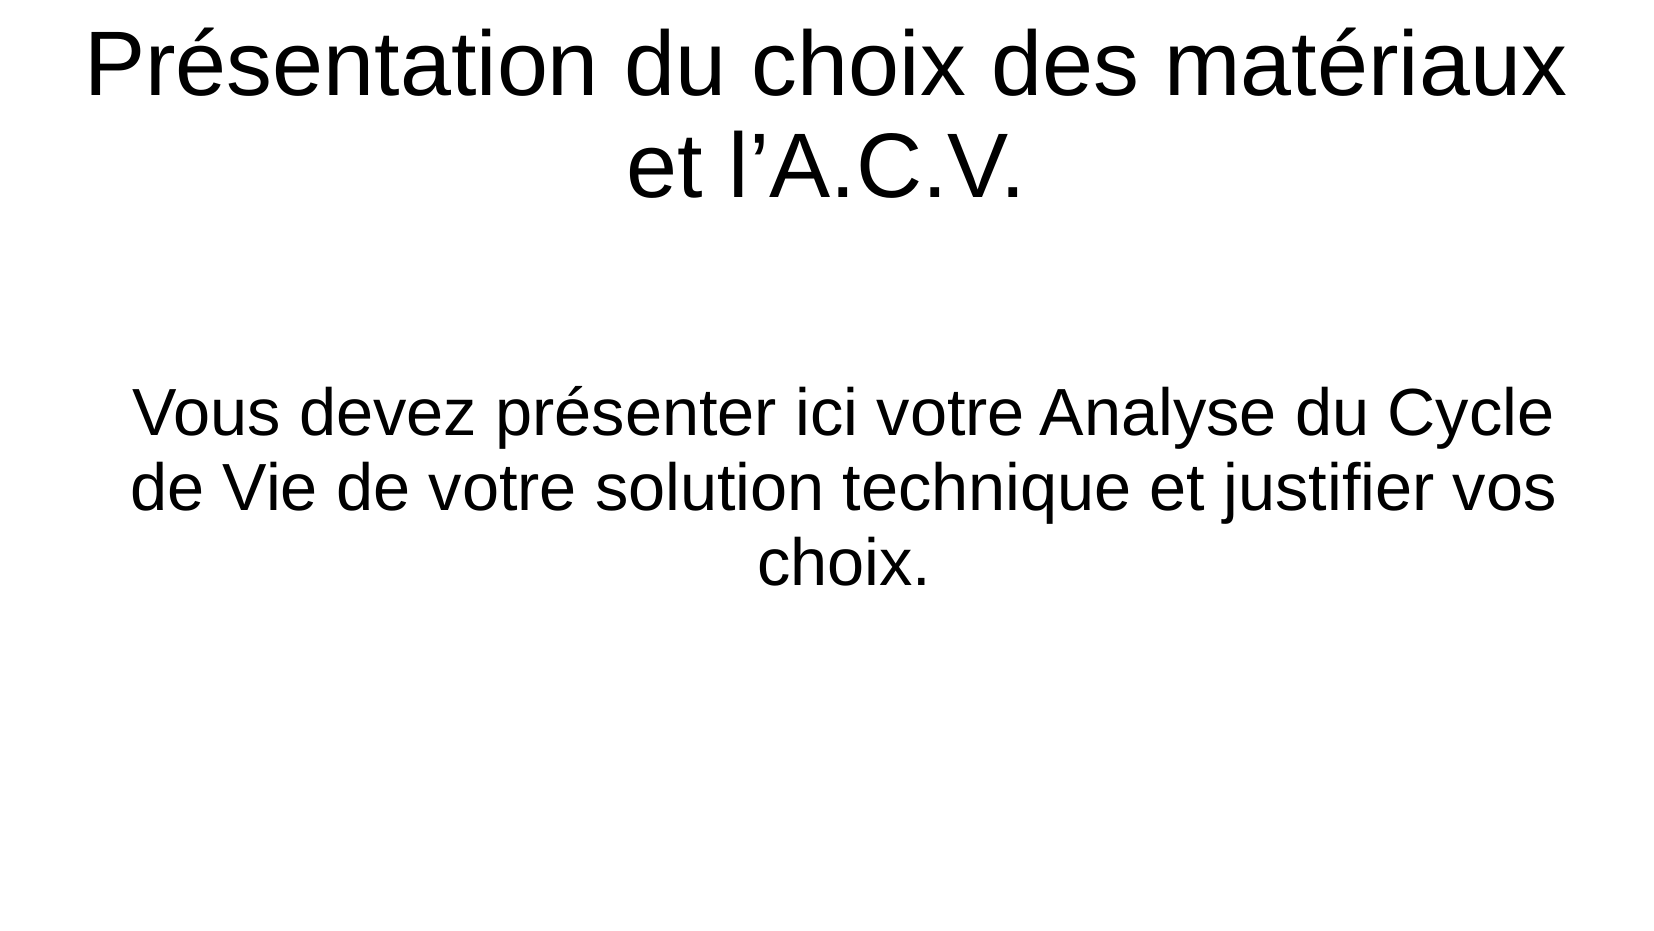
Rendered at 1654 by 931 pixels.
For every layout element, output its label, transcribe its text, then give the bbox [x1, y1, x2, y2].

list Vous devez présenter ici votre Analyse du Cycle de Vie de votre solution technique et justifier vos choix. [82, 217, 1571, 758]
title Présentation du choix des matériaux et l’A.C.V. [82, 12, 1571, 217]
